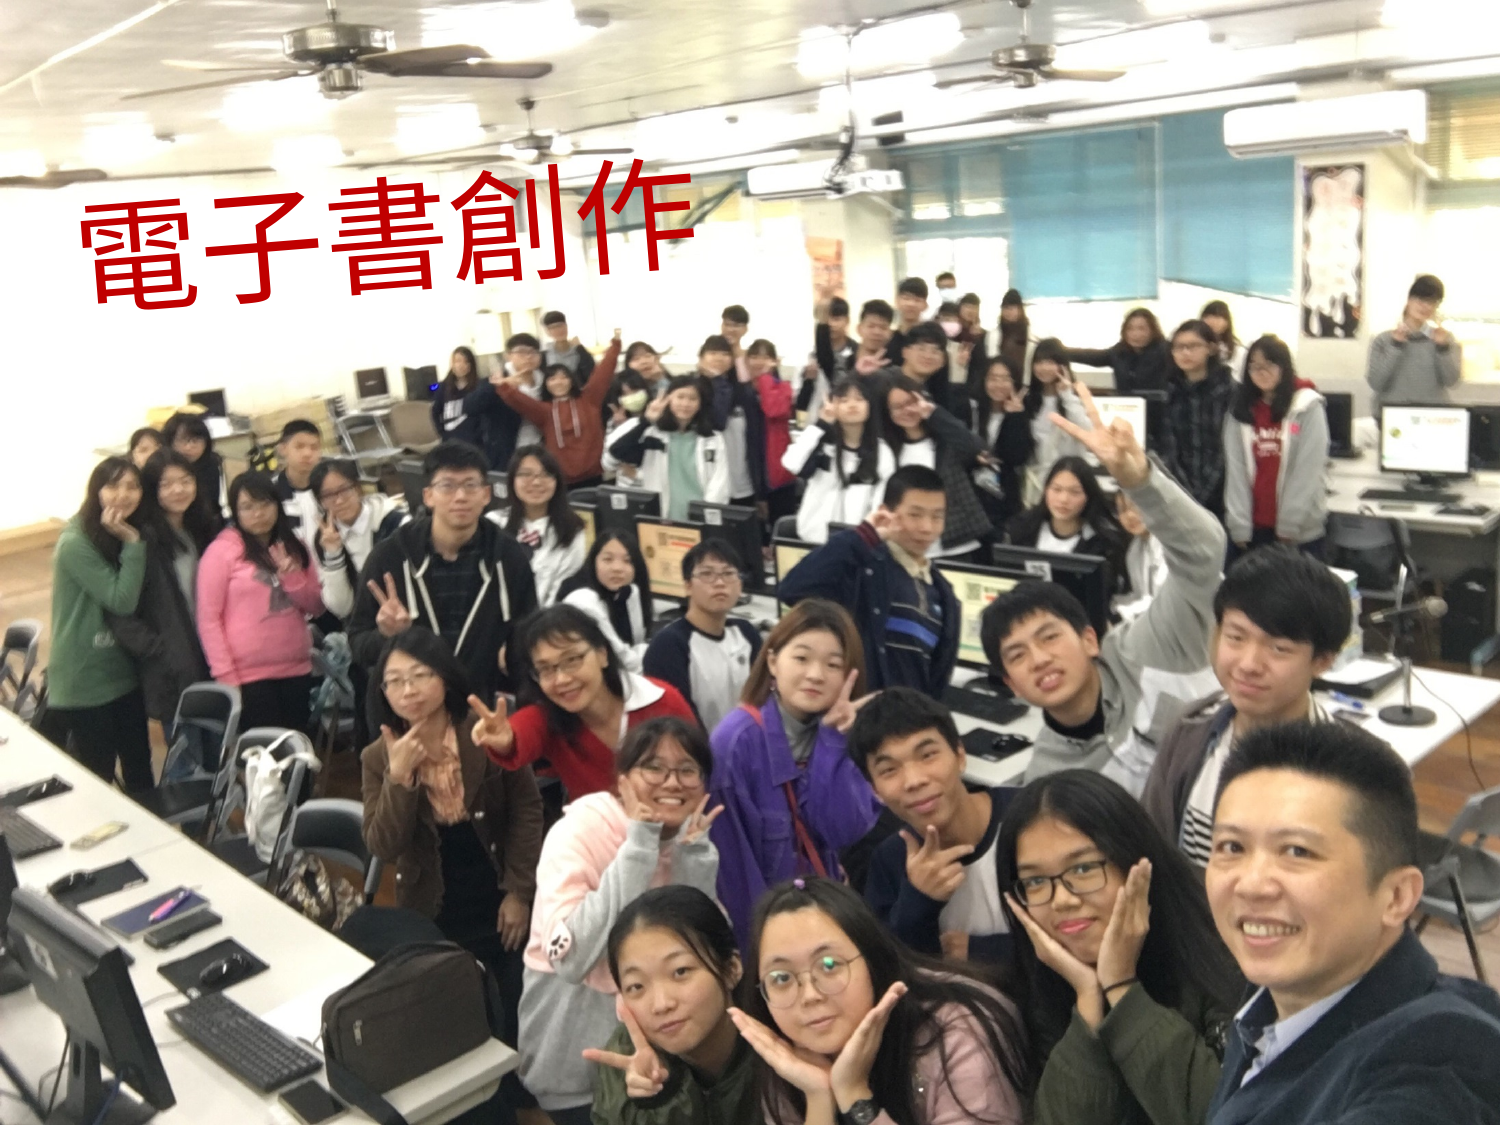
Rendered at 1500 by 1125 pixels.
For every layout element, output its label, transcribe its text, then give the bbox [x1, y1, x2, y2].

picture [0, 0, 1500, 1125]
text_box 電子書創作 [53, 113, 832, 343]
